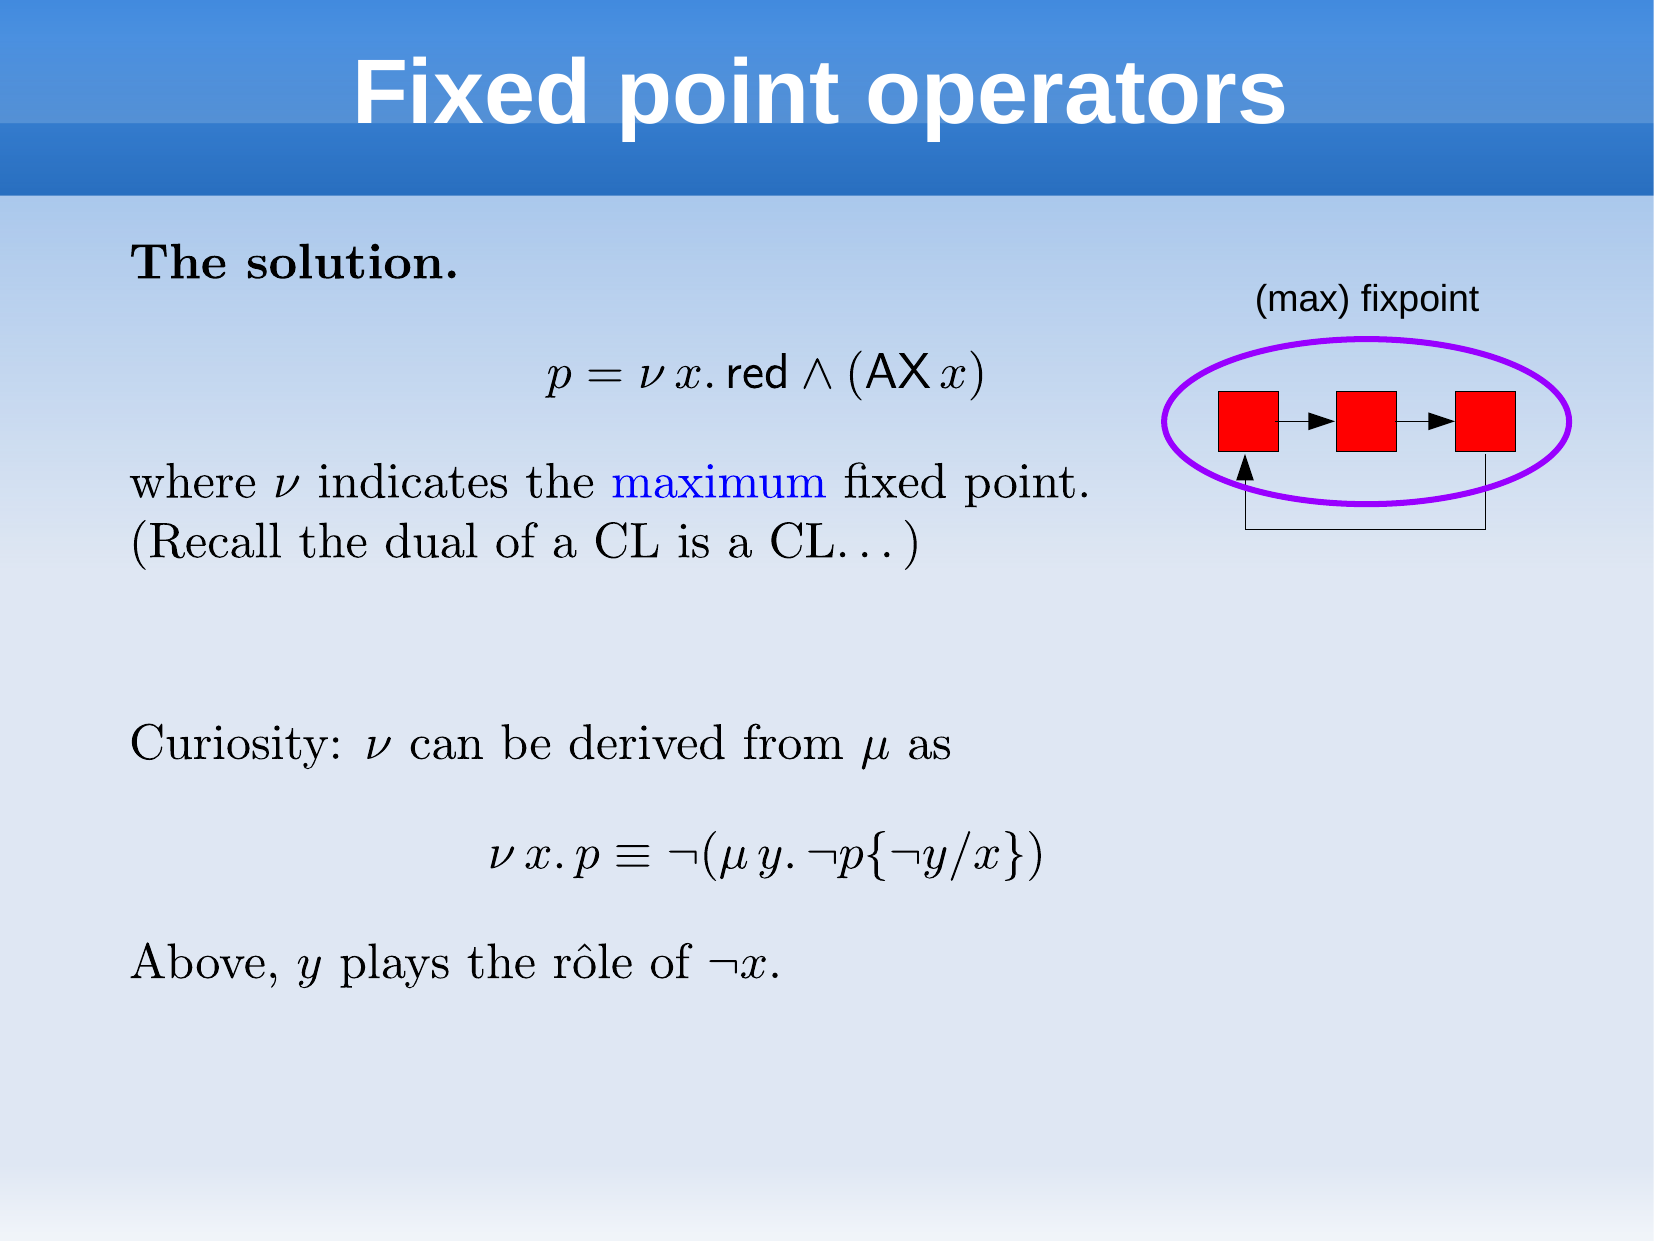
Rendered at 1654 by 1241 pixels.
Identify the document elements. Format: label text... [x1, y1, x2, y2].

text_box [1218, 391, 1279, 452]
text_box [1455, 391, 1516, 452]
text_box [128, 243, 1092, 989]
text_box [1336, 391, 1397, 452]
text_box (max) fixpoint [1240, 270, 1495, 327]
picture [0, 0, 1654, 1241]
title Fixed point operators [76, 0, 1565, 188]
